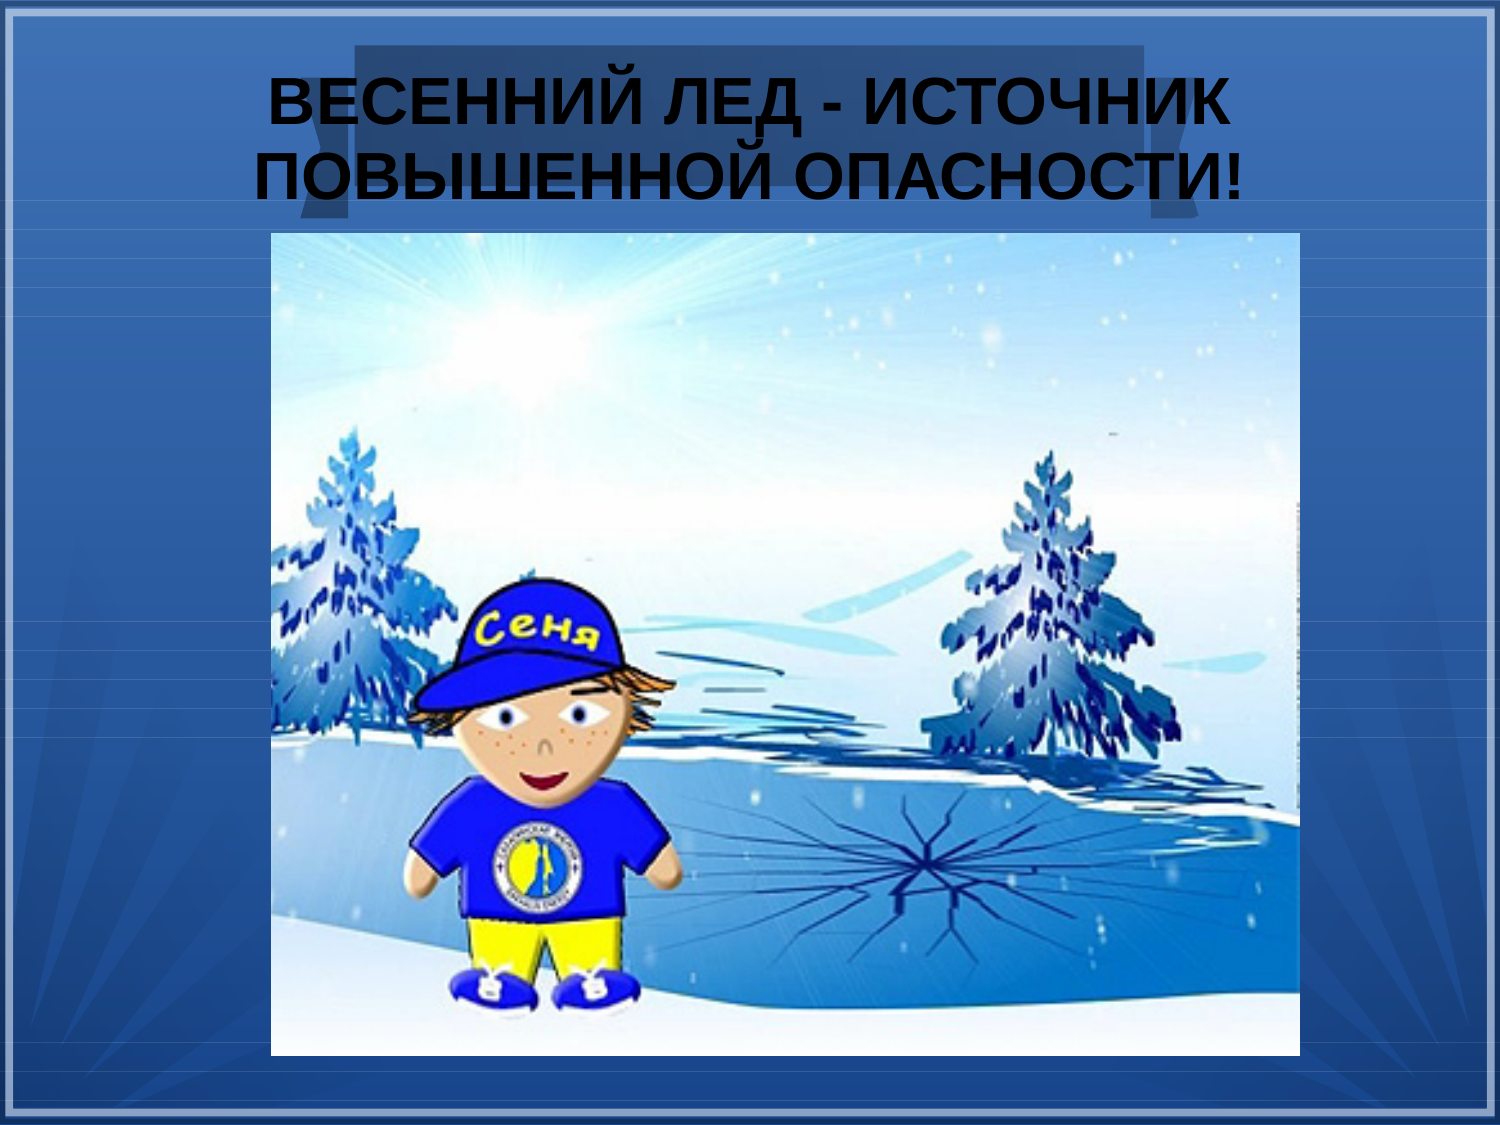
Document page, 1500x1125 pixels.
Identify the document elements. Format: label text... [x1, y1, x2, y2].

picture [271, 233, 1300, 1056]
title ВЕСЕННИЙ ЛЕД - ИСТОЧНИК ПОВЫШЕННОЙ ОПАСНОСТИ! [75, 52, 1426, 225]
